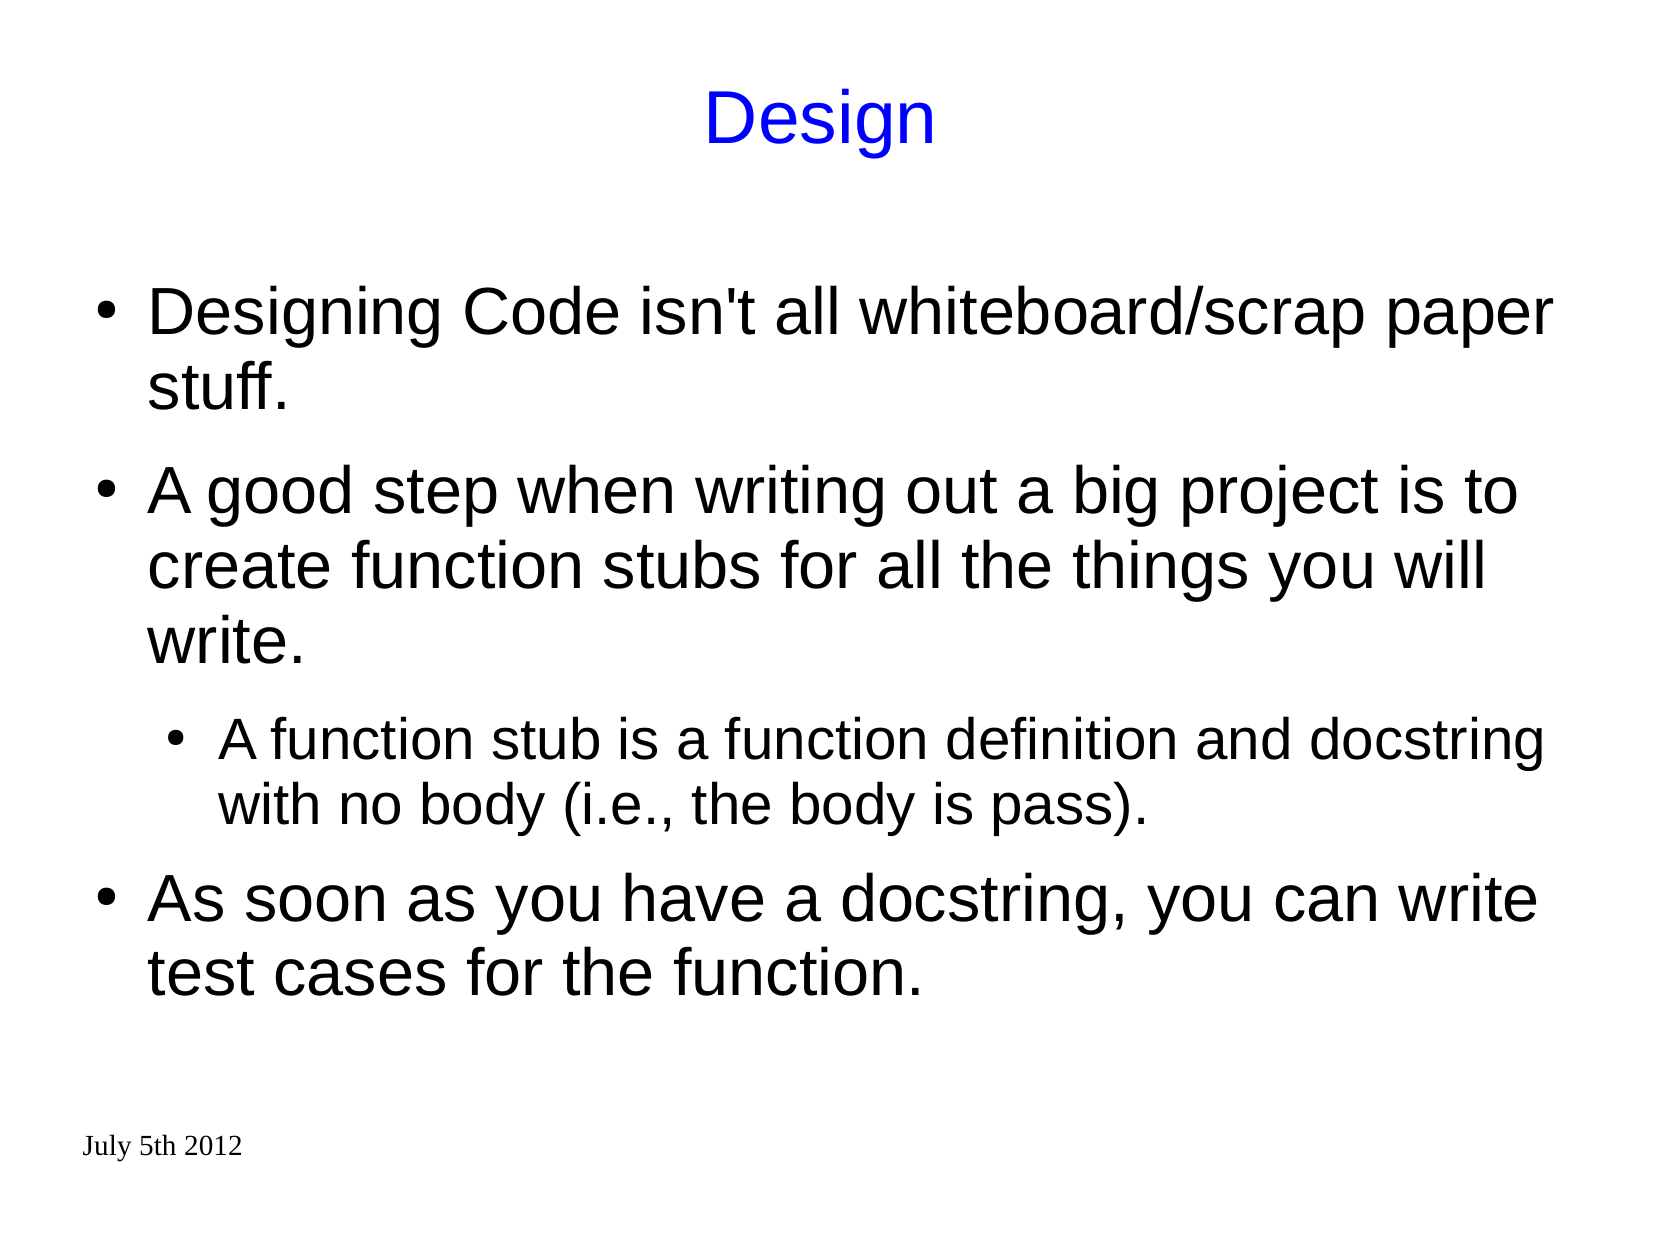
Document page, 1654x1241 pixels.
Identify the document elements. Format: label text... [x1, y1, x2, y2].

list Designing Code isn't all whiteboard/scrap paper stuff. A good step when writing out a big project is to create function stubs for all the things you will write. A function stub is a function definition and docstring with no body (i.e., the body is pass). As soon as you have a docstring, you can write test cases for the function. [76, 274, 1565, 1093]
title Design [76, 58, 1565, 178]
